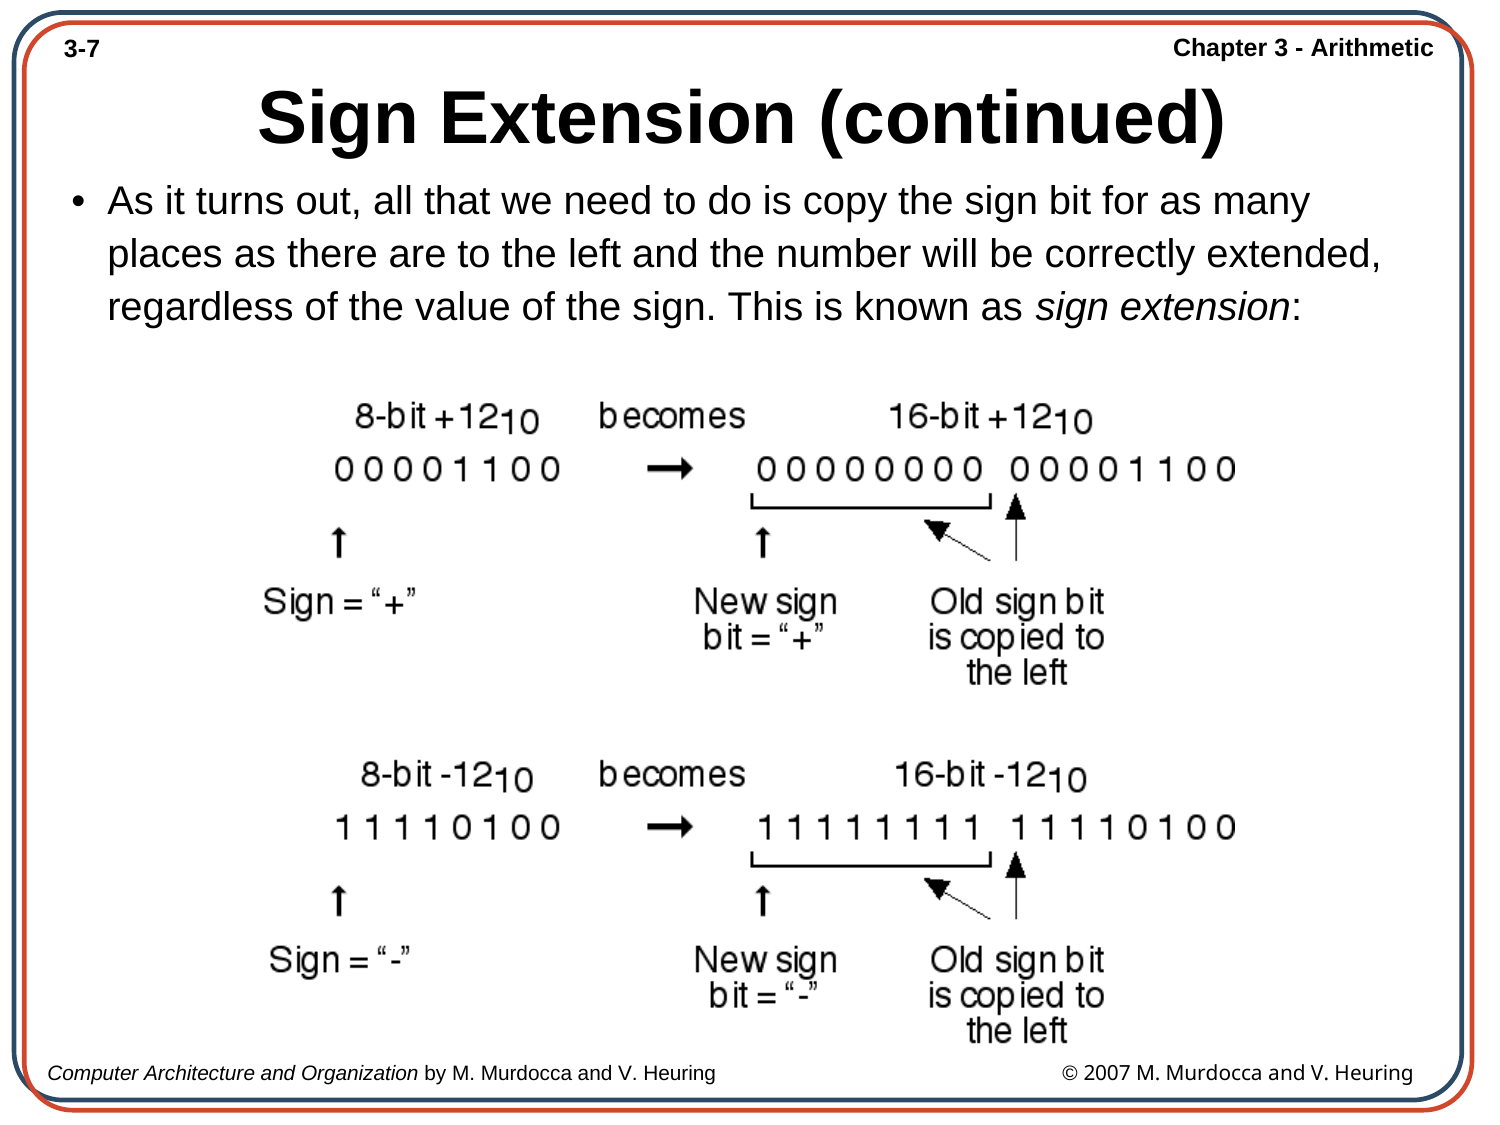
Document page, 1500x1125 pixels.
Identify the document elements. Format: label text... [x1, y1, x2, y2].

picture [262, 399, 1235, 1061]
list • As it turns out, all that we need to do is copy the sign bit for as many places as there are to the left and the number will be correctly extended, regardless of the value of the sign. This is known as sign extension: [37, 162, 1450, 350]
title Sign Extension (continued) [37, 50, 1447, 162]
